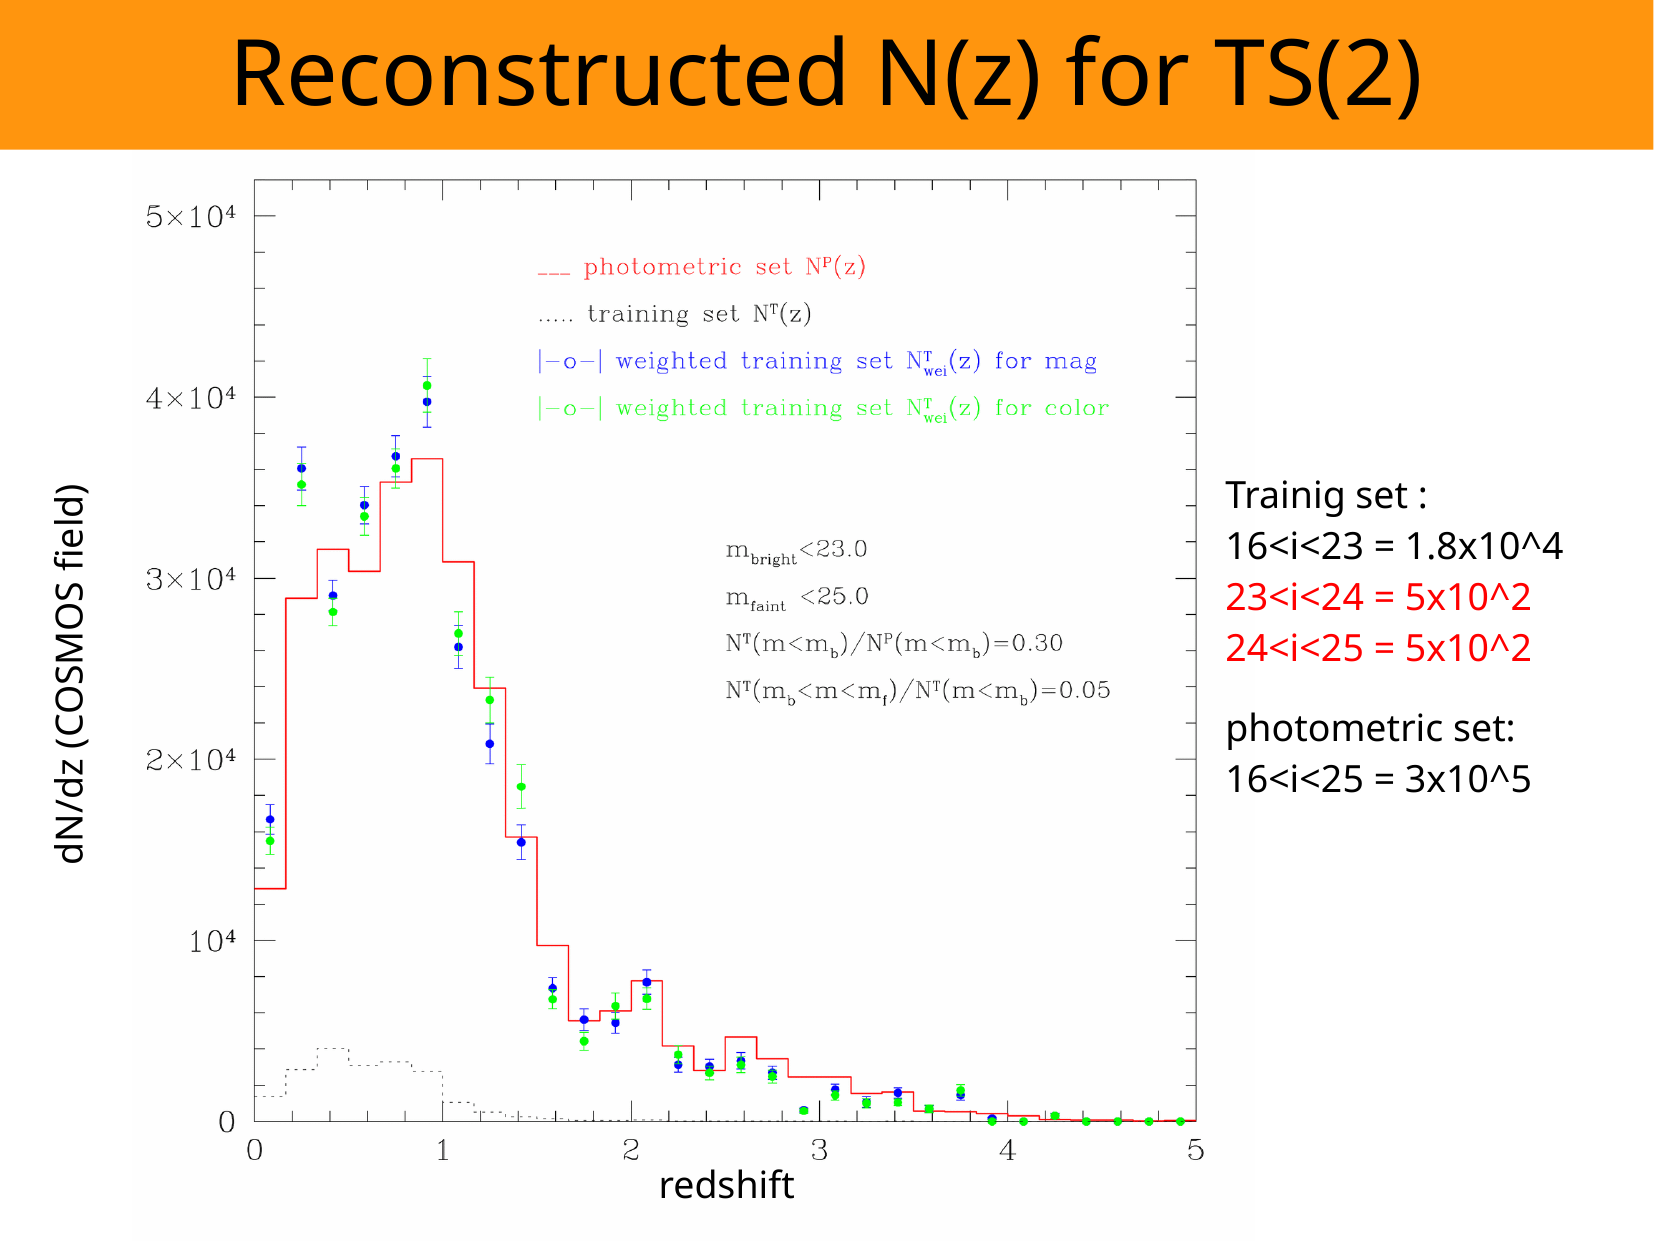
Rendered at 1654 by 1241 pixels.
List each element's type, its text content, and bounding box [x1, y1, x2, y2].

text_box Trainig set : 16<i<23 = 1.8x10^4 23<i<24 = 5x10^2 24<i<25 = 5x10^2 photometric set: 16<i<25 = 3x10^5 [1210, 461, 1654, 833]
text_box redshift [643, 1151, 821, 1222]
text_box dN/dz (COSMOS field) [35, 348, 125, 880]
picture [132, 150, 1654, 1241]
text_box Reconstructed N(z) for TS(2) [0, 0, 1654, 150]
